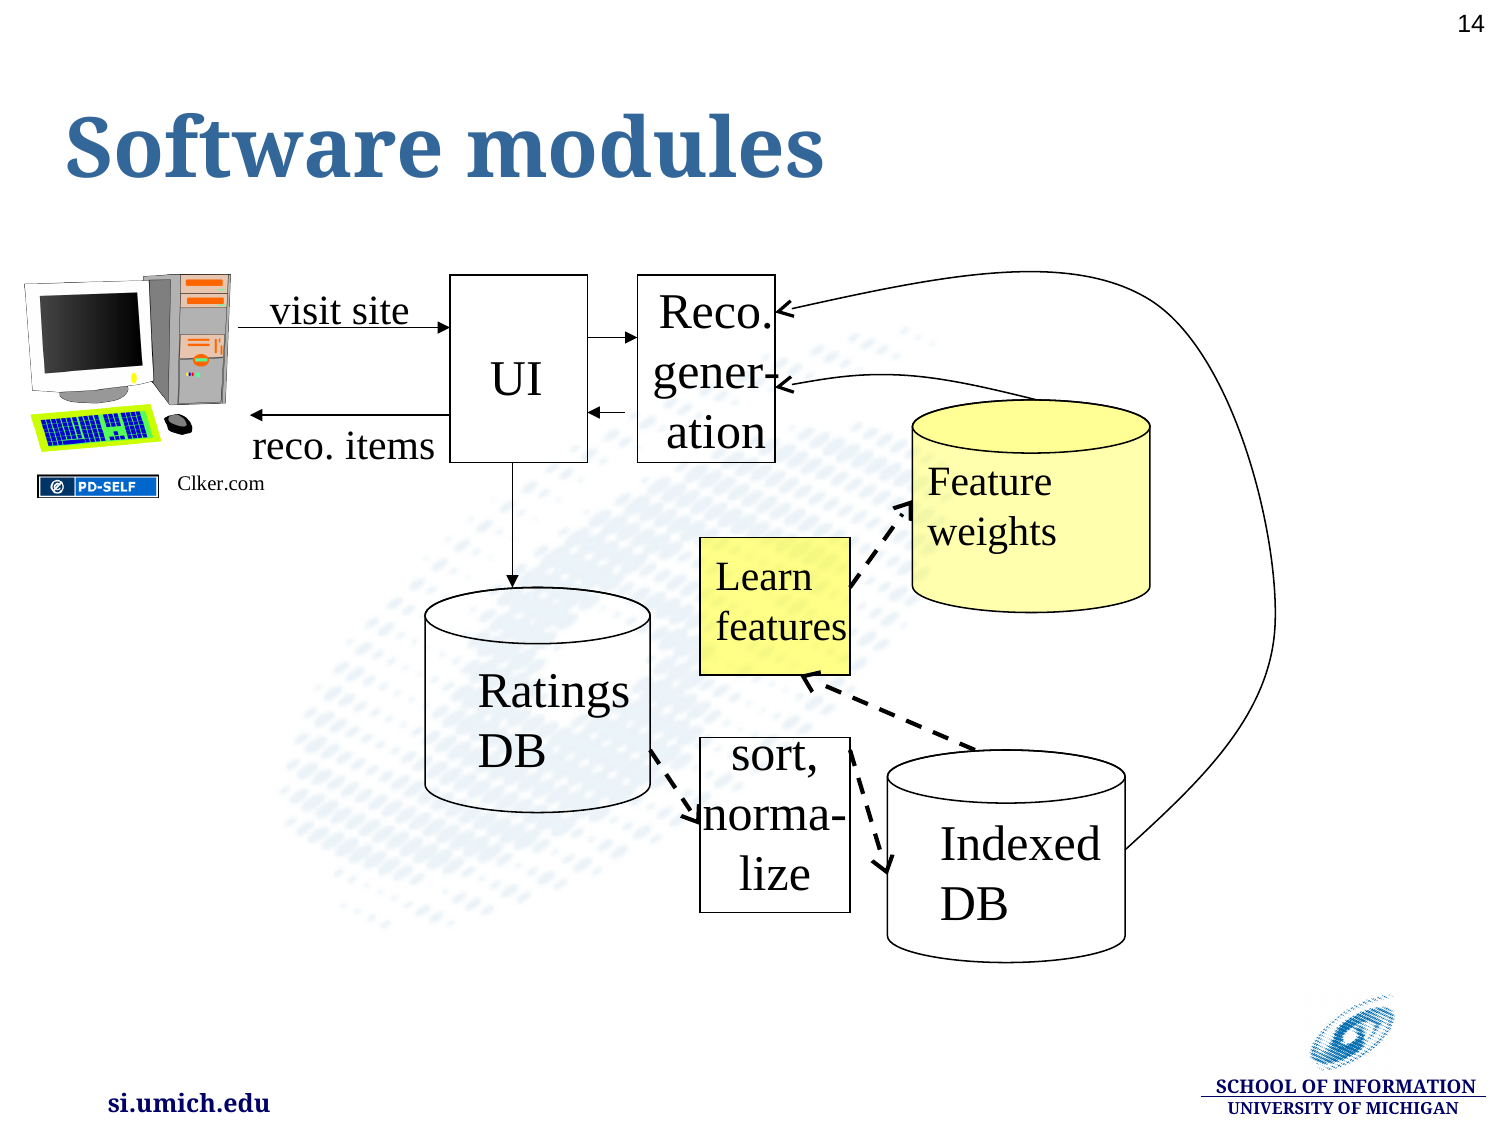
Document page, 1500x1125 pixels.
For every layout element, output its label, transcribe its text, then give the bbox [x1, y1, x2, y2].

text_box sort, norma- lize [687, 712, 863, 908]
text_box Clker.com [162, 462, 276, 501]
picture [889, 751, 1000, 802]
picture [451, 276, 587, 462]
text_box UI [475, 337, 558, 413]
text_box [1116, 430, 1150, 446]
picture [889, 783, 1000, 953]
text_box reco. items [237, 410, 451, 476]
picture [1299, 987, 1401, 1073]
picture [37, 474, 159, 498]
text_box Ratings DB [462, 649, 646, 786]
text_box Reco. gener- ation [637, 274, 775, 463]
picture [426, 589, 649, 642]
text_box Indexed DB [925, 802, 1117, 939]
text_box Learn features [700, 541, 863, 657]
title Software modules [50, 49, 1326, 238]
text_box <number> [1337, 0, 1500, 51]
text_box [912, 429, 946, 446]
text_box [699, 537, 850, 676]
picture [426, 622, 649, 811]
picture [24, 270, 1000, 953]
text_box visit site [254, 275, 425, 341]
text_box [912, 562, 1150, 613]
text_box Feature weights [912, 446, 1150, 562]
